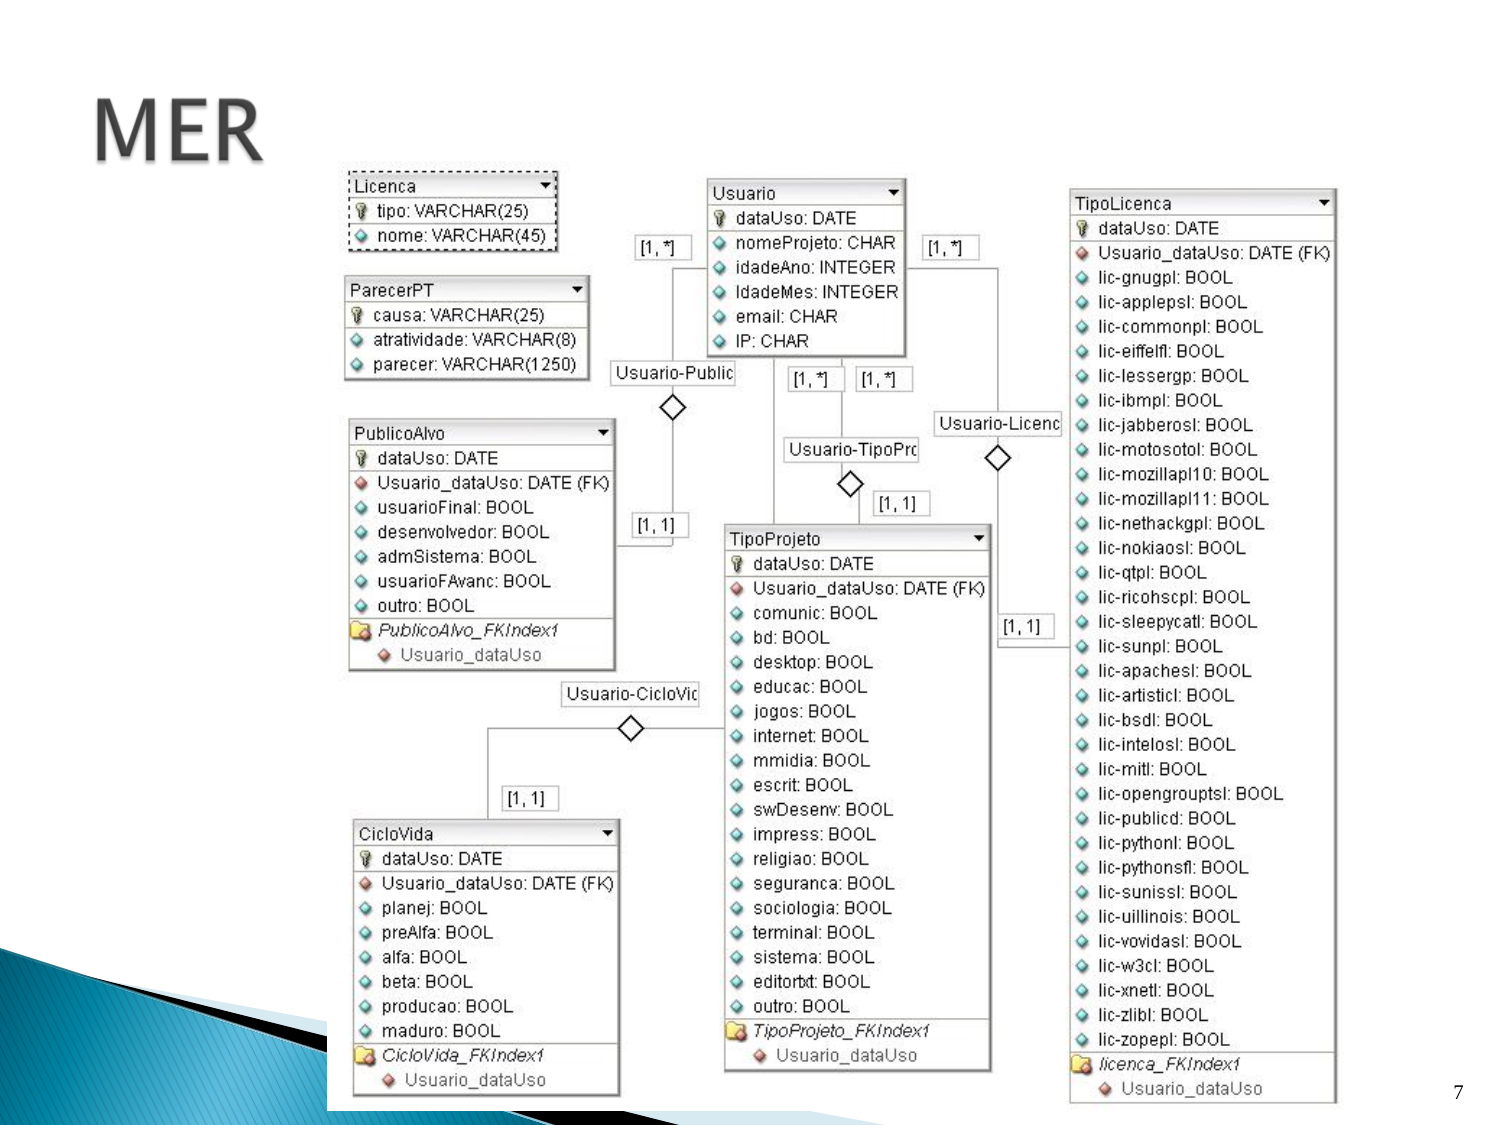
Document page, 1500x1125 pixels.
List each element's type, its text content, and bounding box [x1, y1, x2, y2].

text_box 2 [1418, 1051, 1479, 1112]
picture [0, 43, 1427, 1125]
